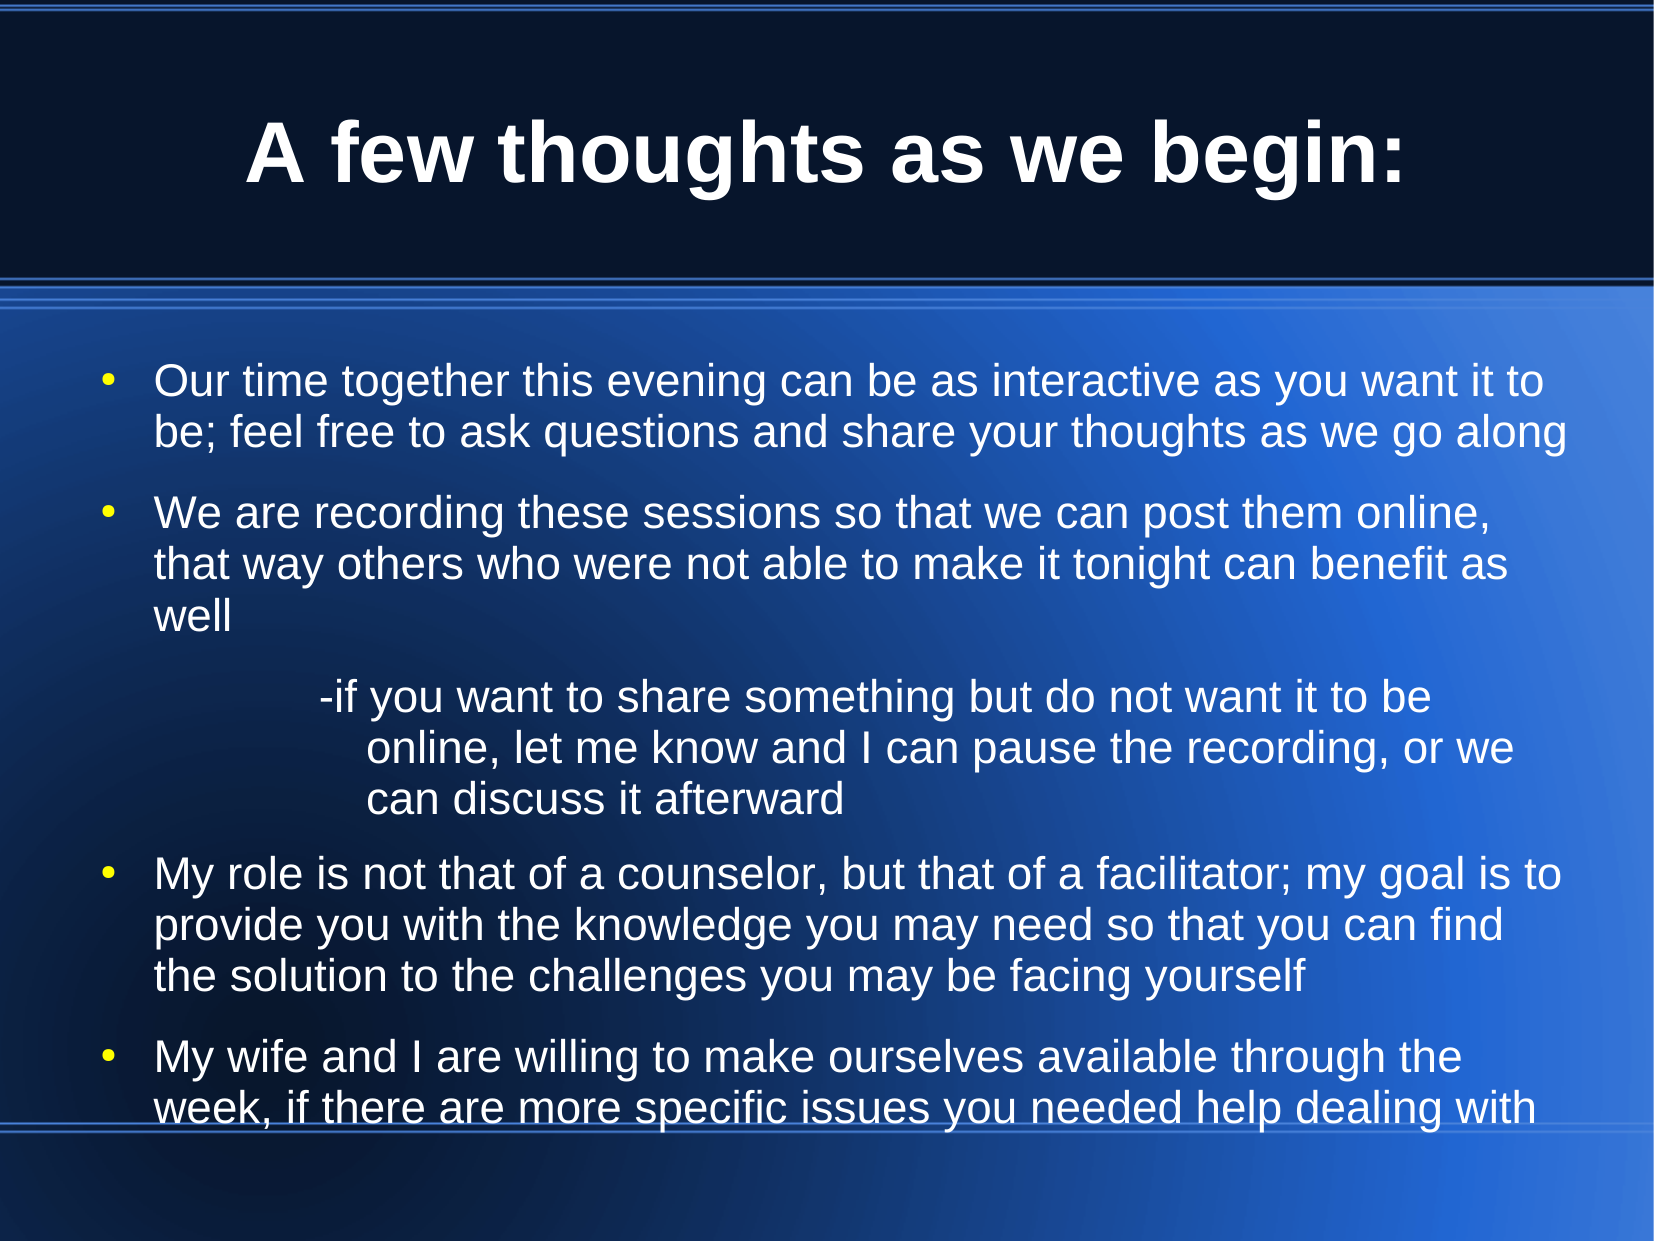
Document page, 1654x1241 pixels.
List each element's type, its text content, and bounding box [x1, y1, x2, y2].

picture [0, 0, 1654, 1241]
list Our time together this evening can be as interactive as you want it to be; feel free to ask questions and share your thoughts as we go along We are recording these sessions so that we can post them online, that way others who were not able to make it tonight can benefit as well -if you want to share something but do not want it to be online, let me know and I can pause the recording, or we can discuss it afterward My role is not that of a counselor, but that of a facilitator; my goal is to provide you with the knowledge you may need so that you can find the solution to the challenges you may be facing yourself My wife and I are willing to make ourselves available through the week, if there are more specific issues you needed help dealing with [82, 355, 1571, 1212]
title A few thoughts as we begin: [82, 49, 1571, 257]
